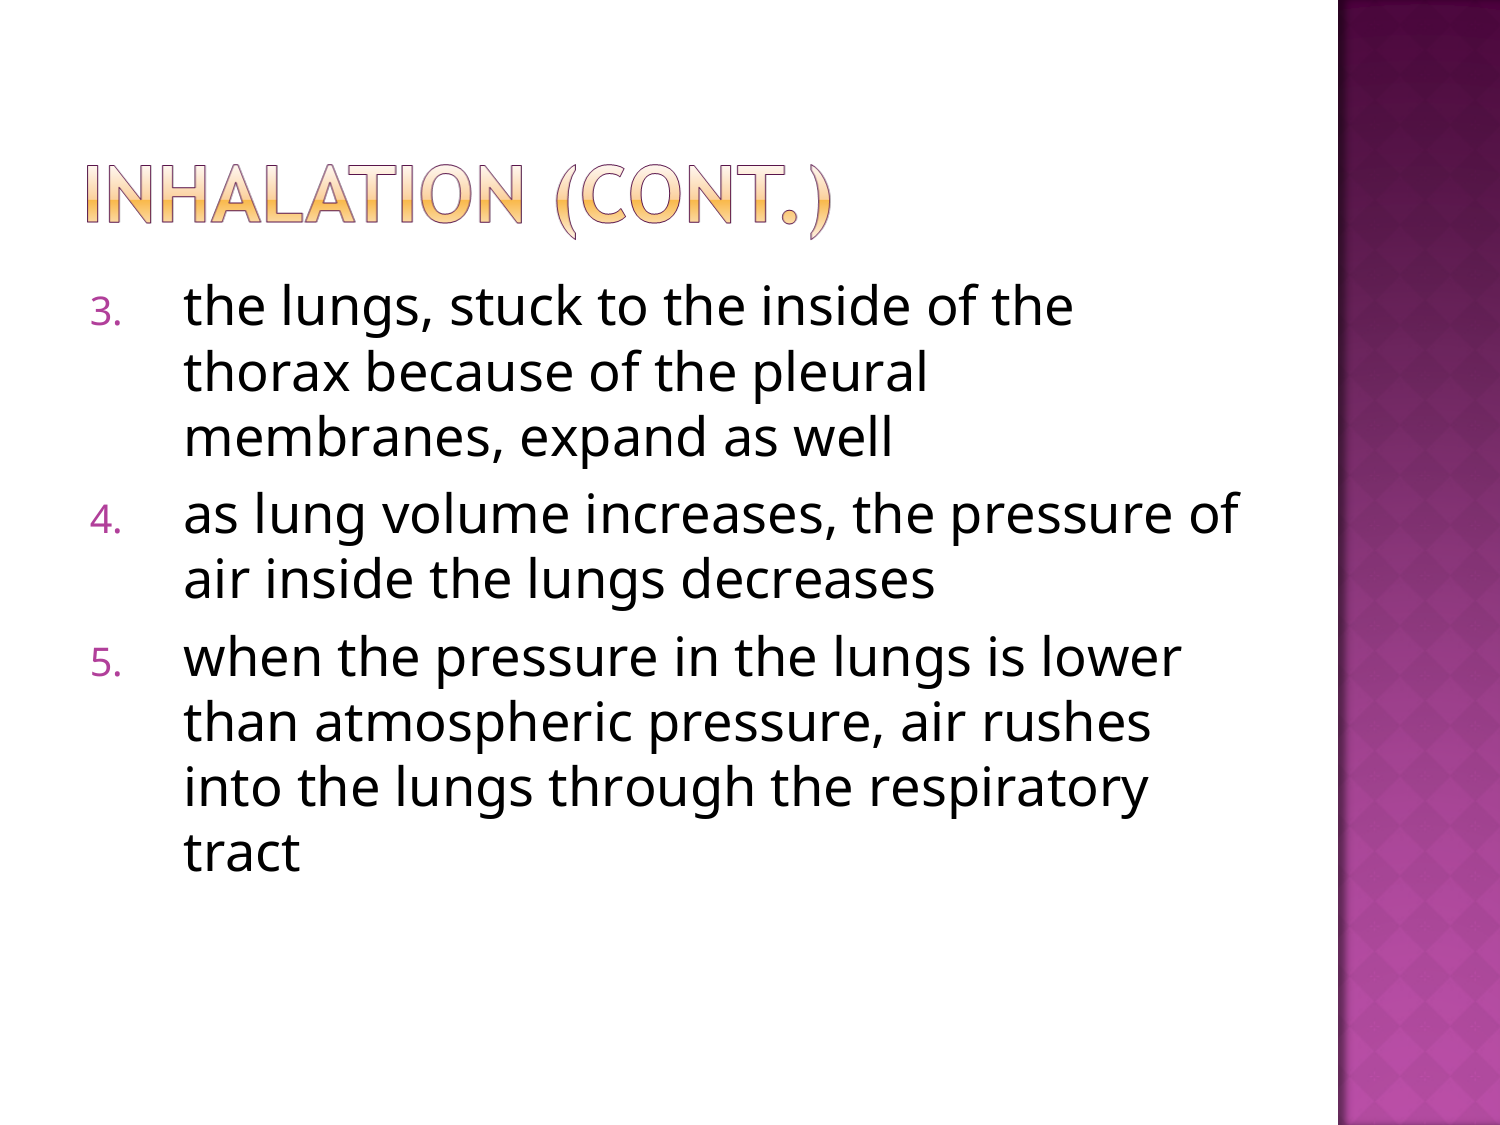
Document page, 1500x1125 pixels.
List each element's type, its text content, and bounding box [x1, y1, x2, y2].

text_box [34, 52, 1265, 241]
picture [1337, 0, 1500, 1125]
list the lungs, stuck to the inside of the thorax because of the pleural membranes, expand as well as lung volume increases, the pressure of air inside the lungs decreases when the pressure in the lungs is lower than atmospheric pressure, air rushes into the lungs through the respiratory tract [75, 263, 1263, 1060]
